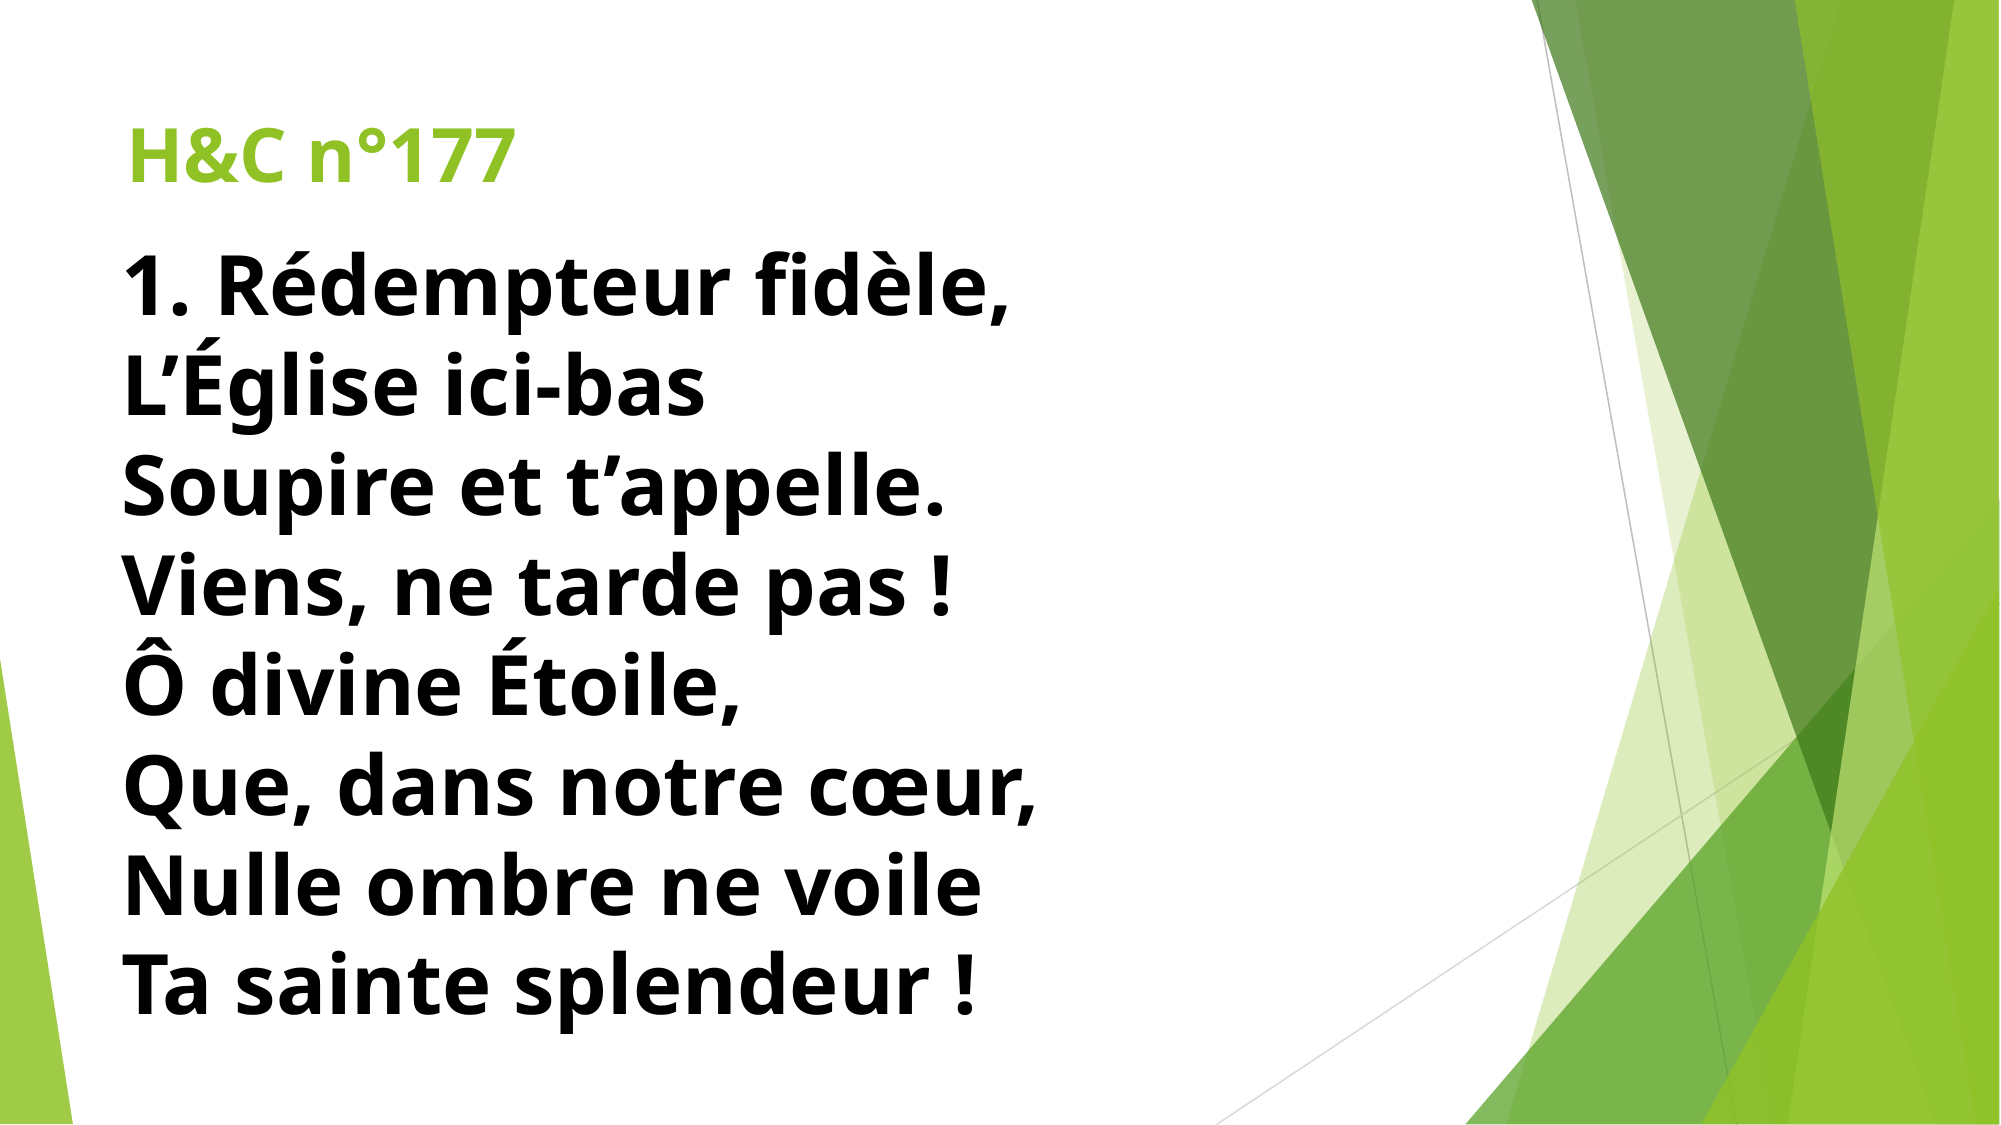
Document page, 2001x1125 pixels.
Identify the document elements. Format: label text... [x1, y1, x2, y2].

text_box H&C n°177 [111, 99, 1522, 213]
text_box 1. Rédempteur fidèle, L’Église ici-bas Soupire et t’appelle. Viens, ne tarde pas ! Ô divine Étoile, Que, dans notre cœur, Nulle ombre ne voile Ta sainte splendeur ! [106, 224, 1961, 1074]
